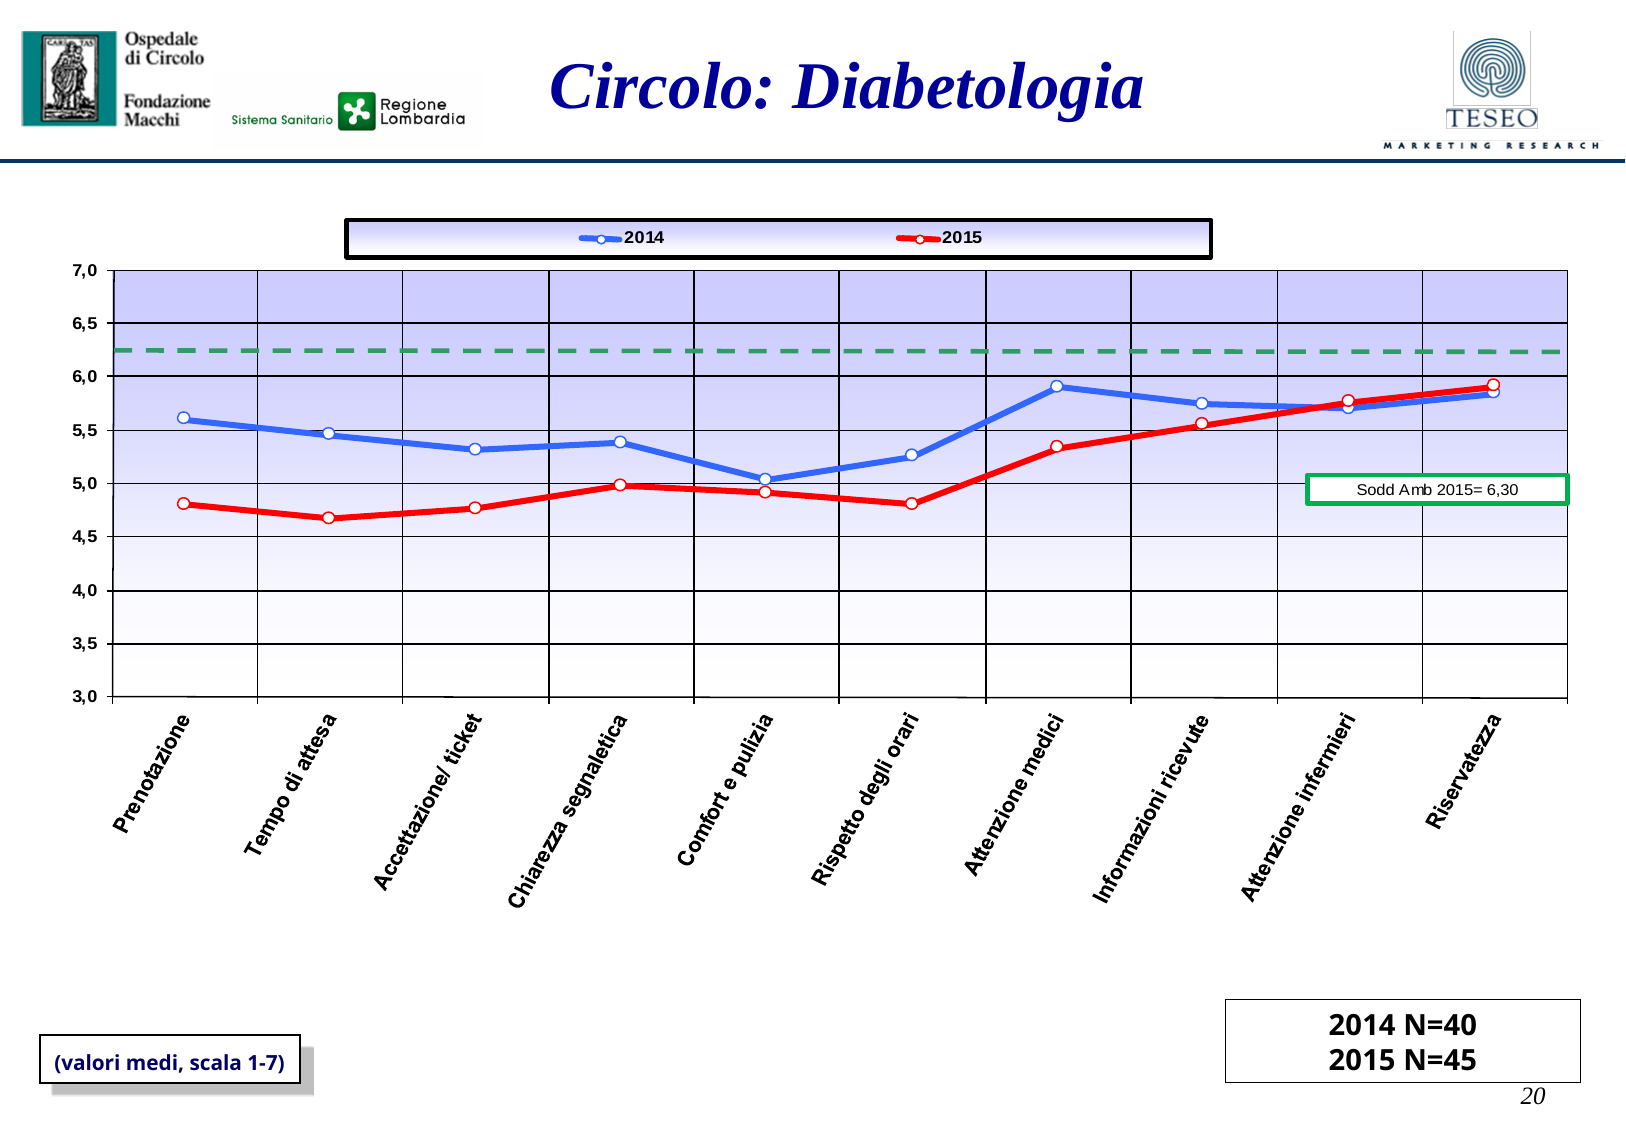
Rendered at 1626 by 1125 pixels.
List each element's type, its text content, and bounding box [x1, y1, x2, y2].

picture [0, 208, 1581, 1083]
picture [21, 31, 483, 149]
text_box Circolo: Diabetologia [304, 18, 1392, 144]
picture [1381, 31, 1604, 149]
